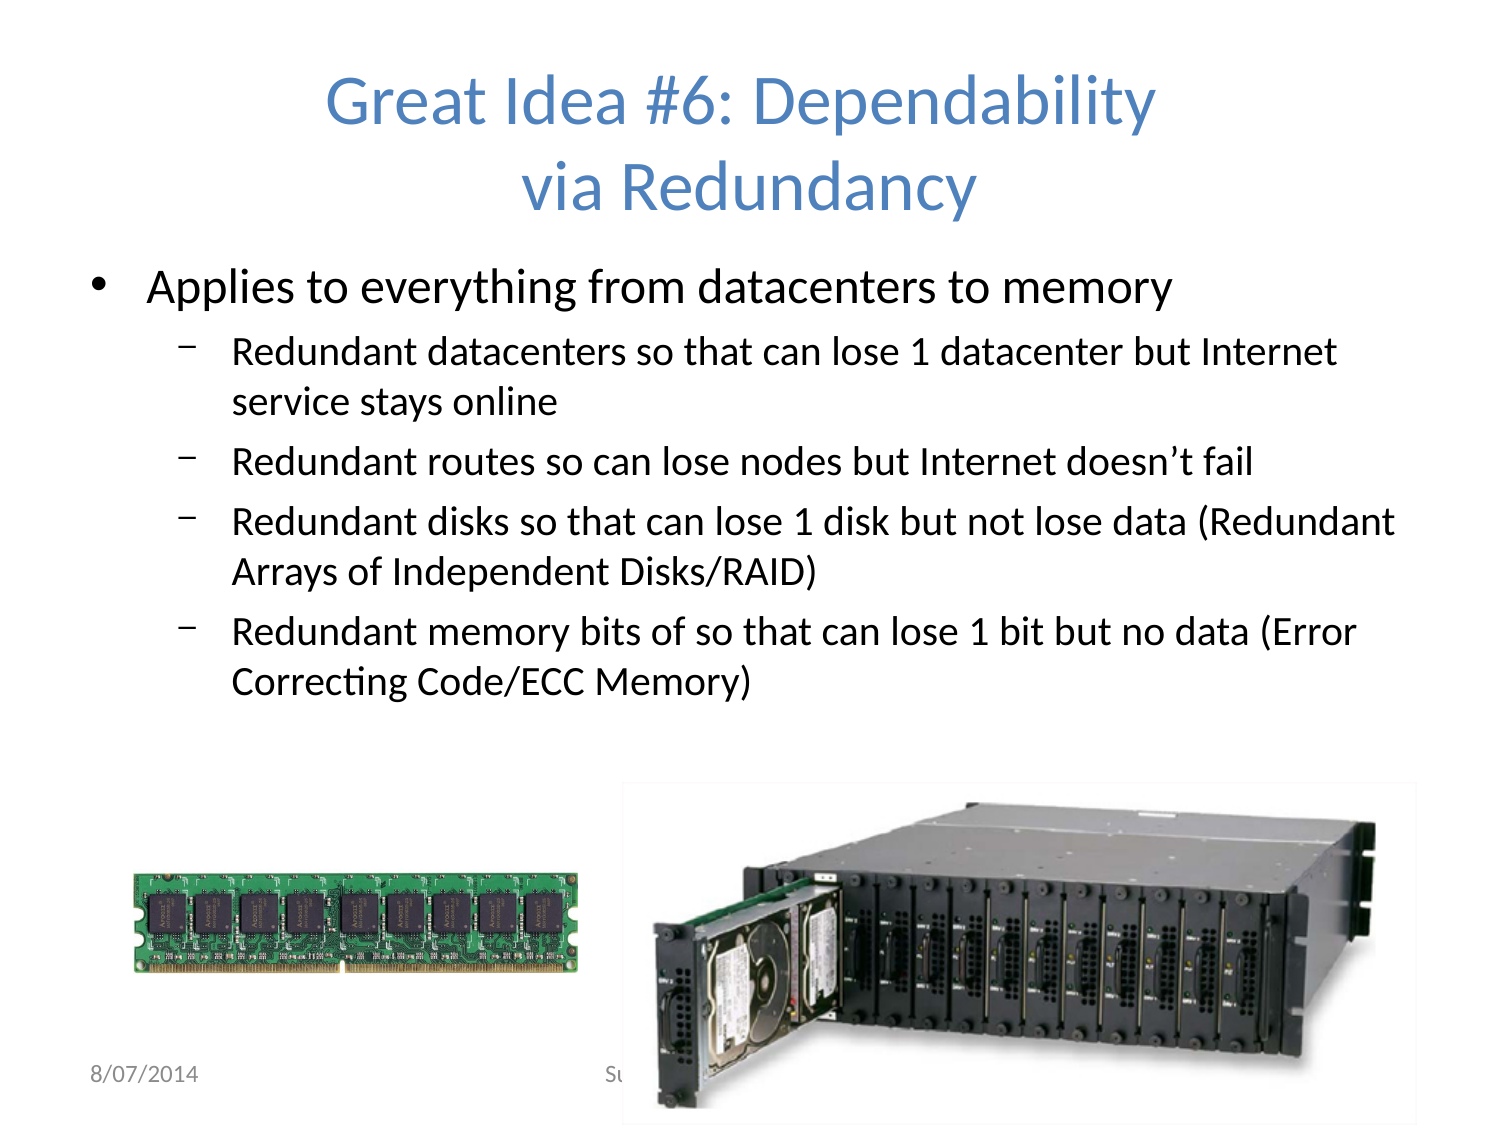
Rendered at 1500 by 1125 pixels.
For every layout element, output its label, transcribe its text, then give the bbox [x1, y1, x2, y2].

picture [133, 869, 578, 975]
title Great Idea #6: Dependability via Redundancy [75, 45, 1425, 233]
slide_number <number> [1417, 1042, 1425, 1103]
footer Summer 2014 -- Lecture #27 [512, 1042, 622, 1103]
picture [622, 782, 1417, 1125]
slide_number 8/07/2014 [75, 1042, 425, 1103]
list Applies to everything from datacenters to memory Redundant datacenters so that can lose 1 datacenter but Internet service stays online Redundant routes so can lose nodes but Internet doesn’t fail Redundant disks so that can lose 1 disk but not lose data (Redundant Arrays of Independent Disks/RAID) Redundant memory bits of so that can lose 1 bit but no data (Error Correcting Code/ECC Memory) [75, 245, 1464, 1023]
